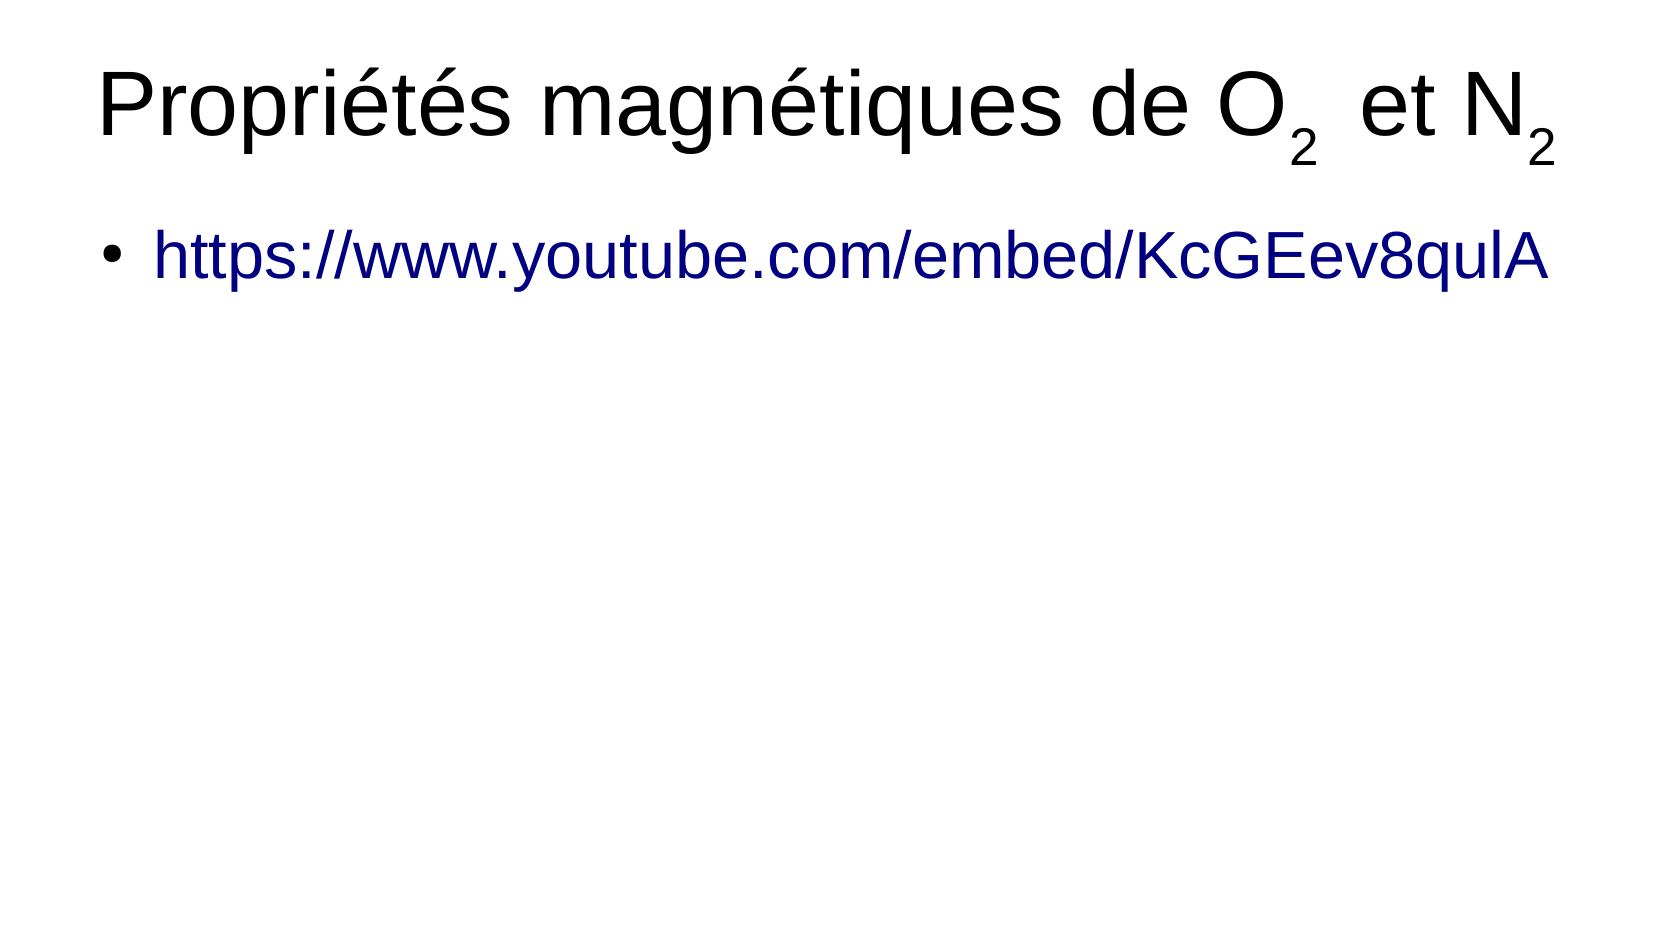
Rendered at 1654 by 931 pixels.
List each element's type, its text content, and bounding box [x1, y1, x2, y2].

title Propriétés magnétiques de O2 et N2 [82, 37, 1571, 193]
list https://www.youtube.com/embed/KcGEev8qulA [82, 217, 1571, 758]
